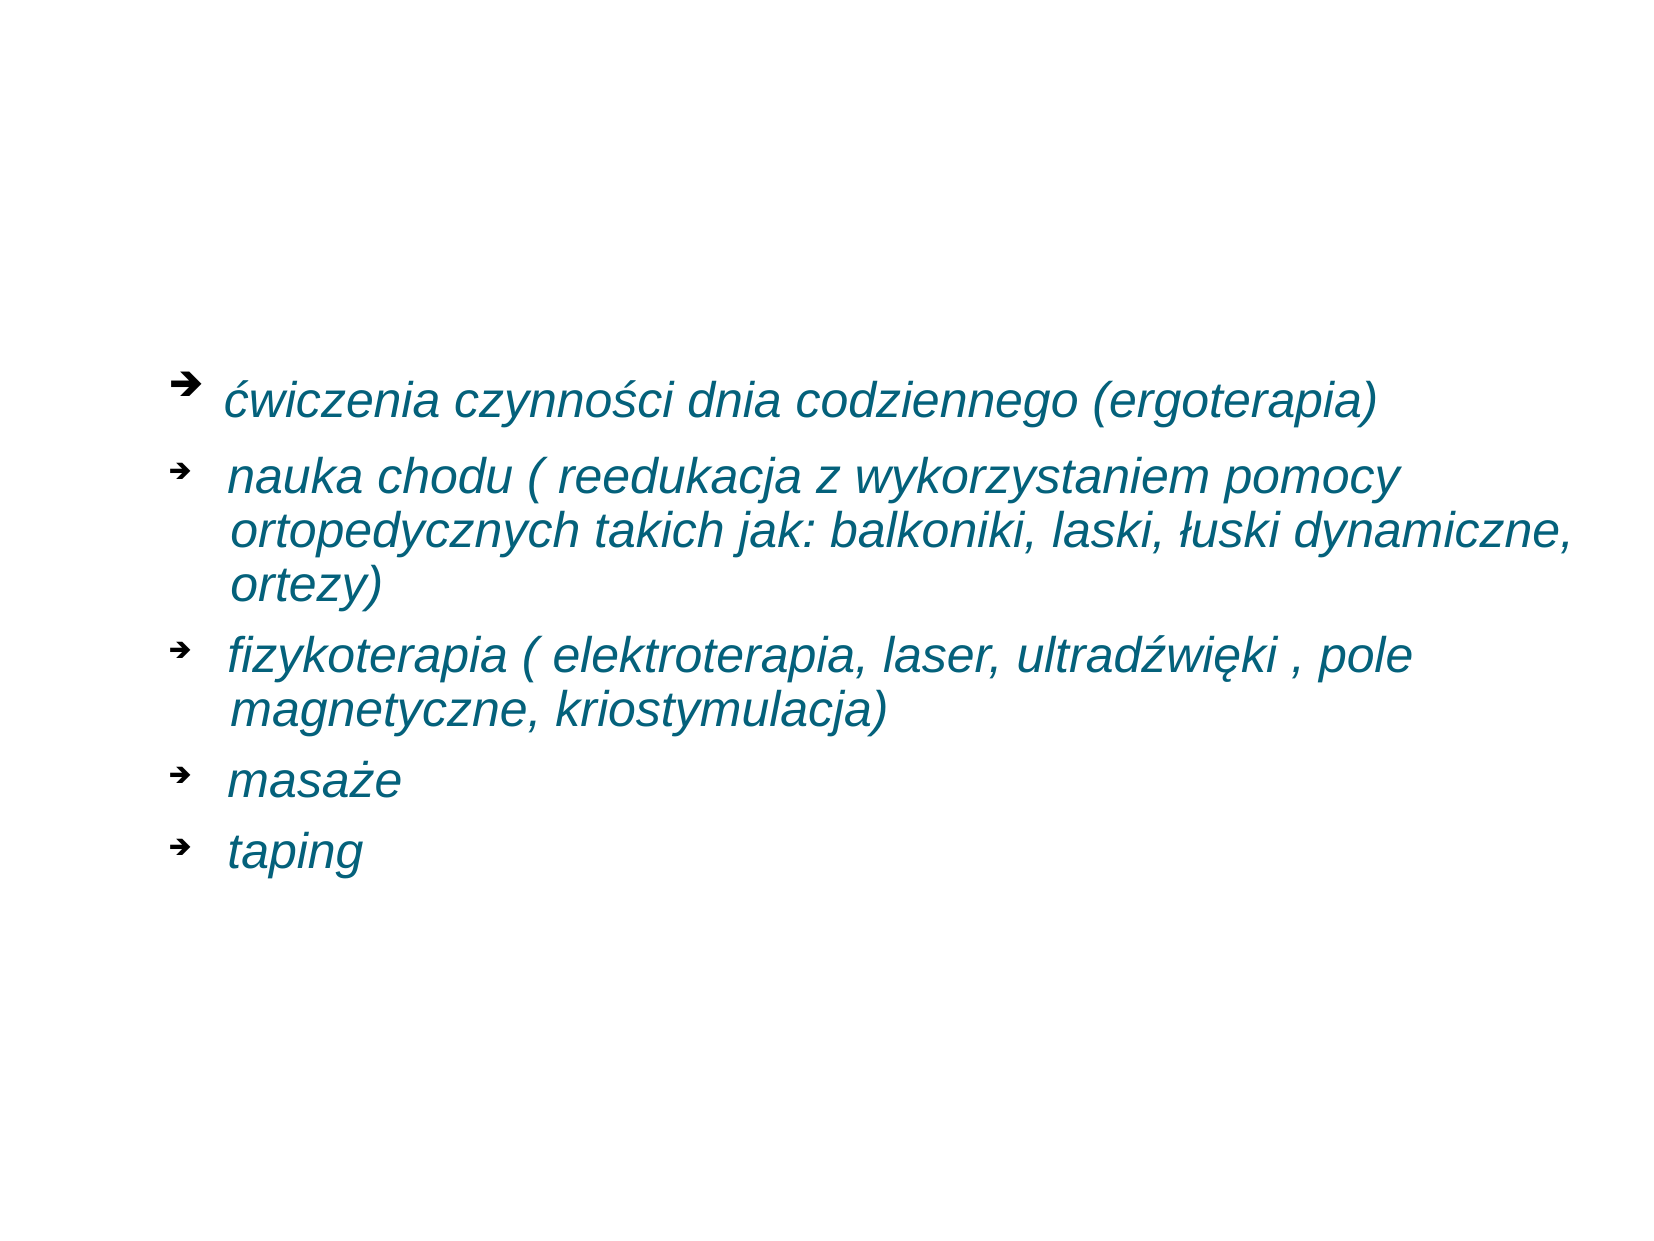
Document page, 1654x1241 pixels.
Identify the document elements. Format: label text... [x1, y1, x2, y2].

subtitle ćwiczenia czynności dnia codziennego (ergoterapia) nauka chodu ( reedukacja z wykorzystaniem pomocy ortopedycznych takich jak: balkoniki, laski, łuski dynamiczne, ortezy) fizykoterapia ( elektroterapia, laser, ultradźwięki , pole magnetyczne, kriostymulacja) masaże taping [153, 86, 1654, 1146]
